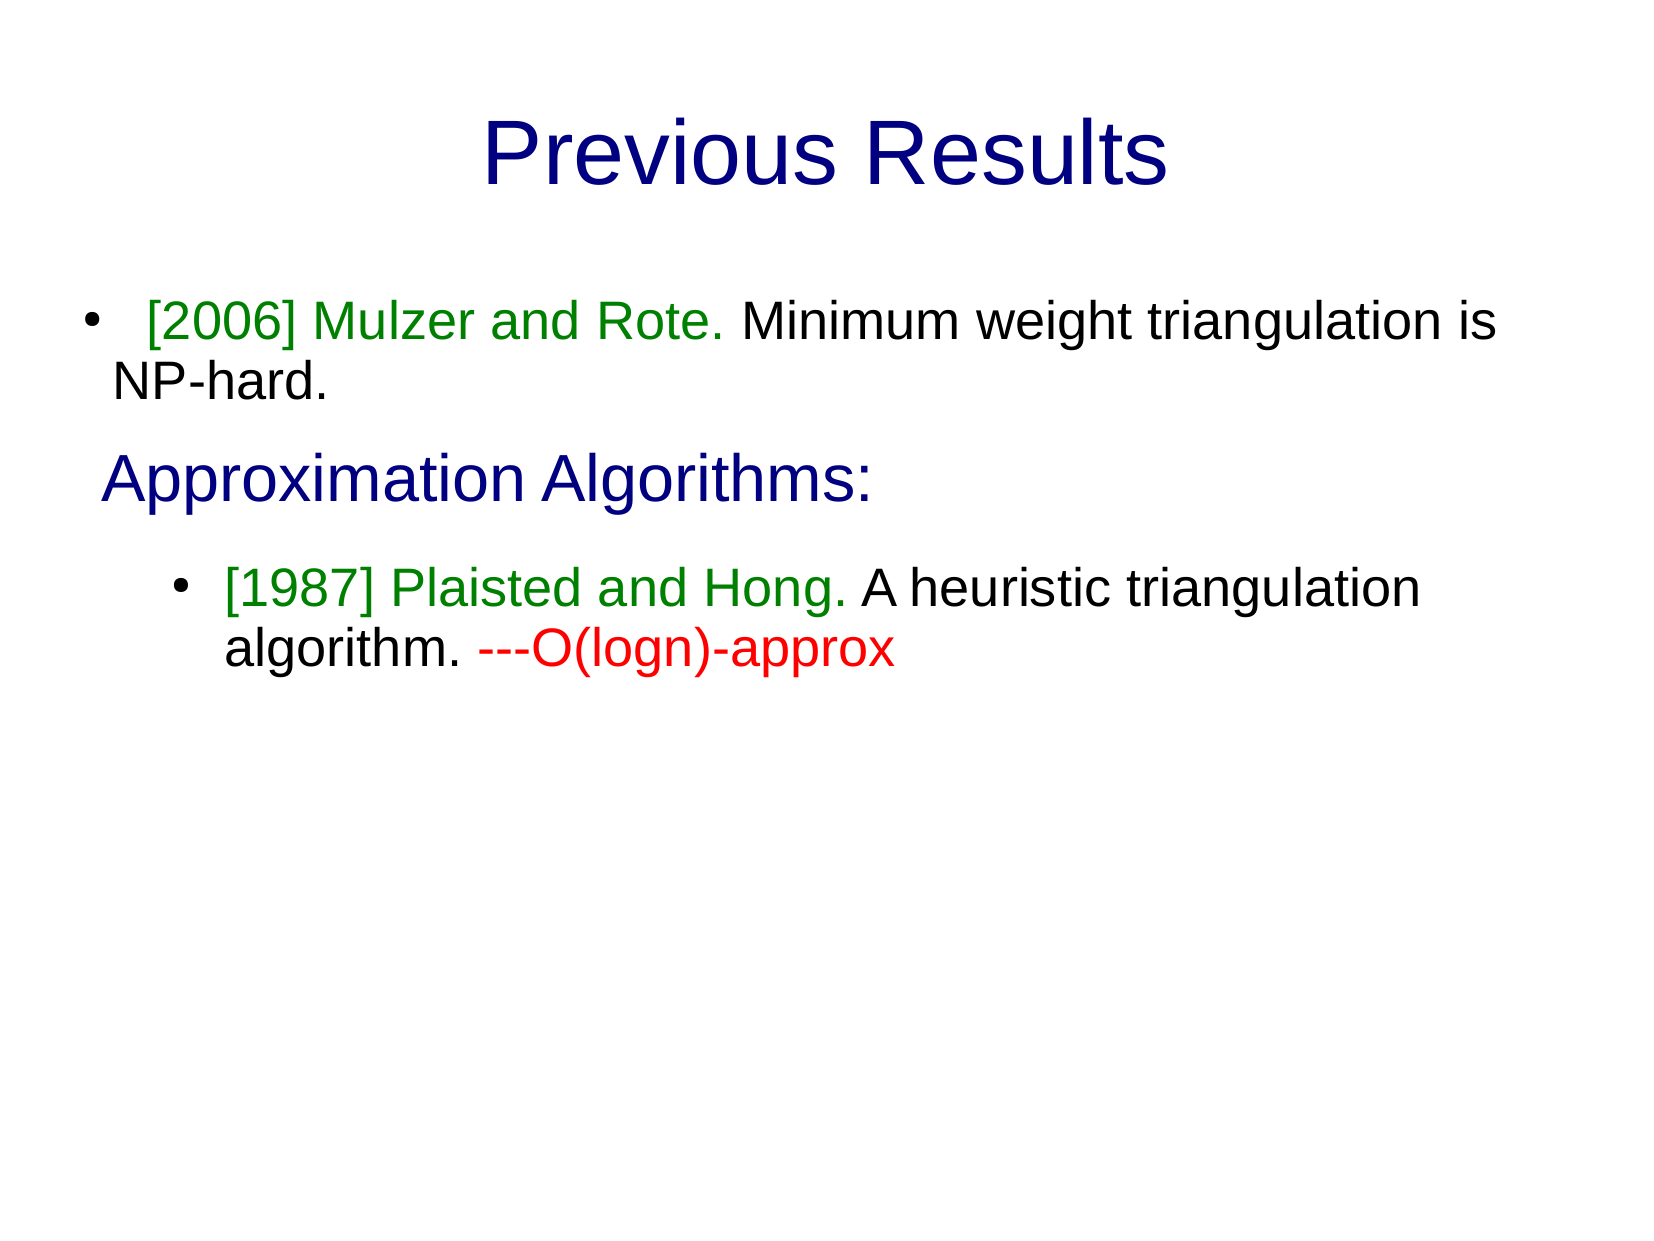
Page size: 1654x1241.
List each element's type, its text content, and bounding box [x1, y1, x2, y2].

title Previous Results [82, 49, 1571, 257]
list [2006] Mulzer and Rote. Minimum weight triangulation is NP-hard. Approximation Algorithms: [1987] Plaisted and Hong. A heuristic triangulation algorithm. ---O(logn)-approx [82, 290, 1571, 1109]
